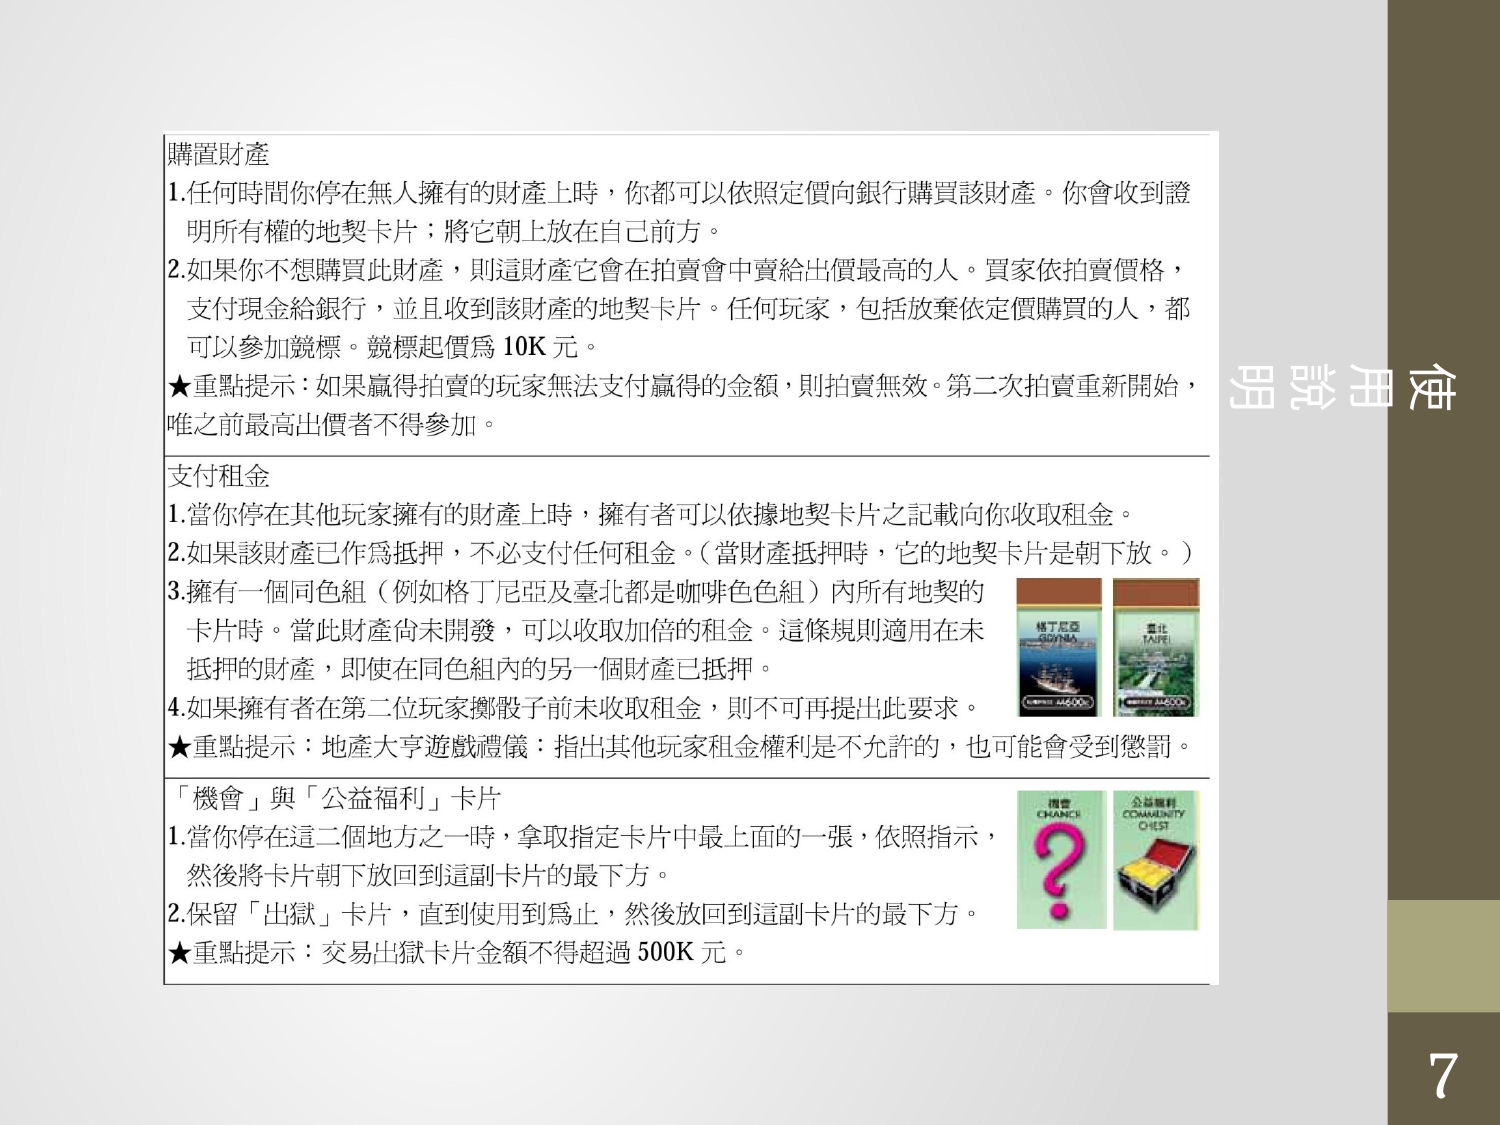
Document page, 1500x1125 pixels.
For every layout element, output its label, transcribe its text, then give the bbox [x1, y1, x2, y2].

text_box 地產大亨 使用說明 [1392, 0, 1484, 787]
text_box 7 [1387, 1023, 1500, 1119]
picture [163, 131, 1219, 985]
